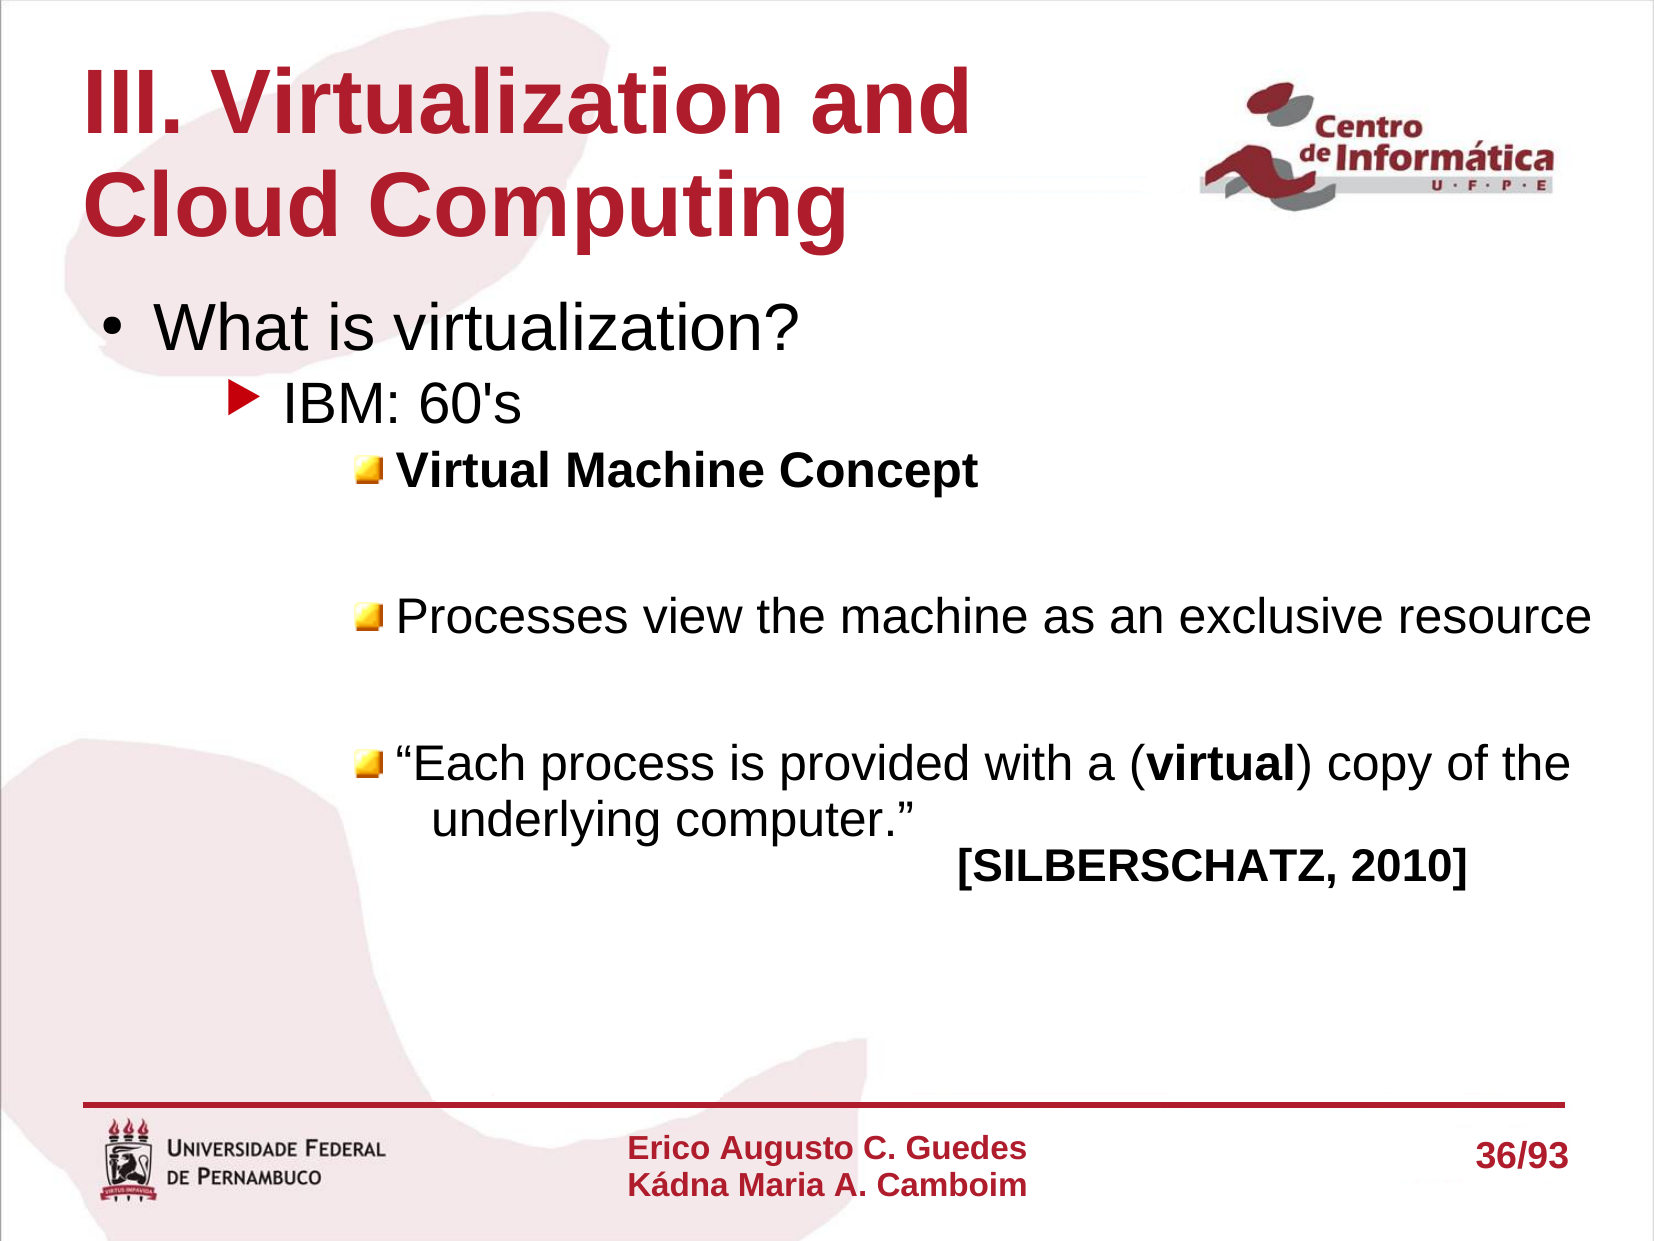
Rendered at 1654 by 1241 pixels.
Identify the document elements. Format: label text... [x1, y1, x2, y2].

text_box [SILBERSCHATZ, 2010] [942, 832, 1484, 907]
picture [0, 0, 1654, 1241]
list What is virtualization? IBM: 60's Virtual Machine Concept Processes view the machine as an exclusive resource “Each process is provided with a (virtual) copy of the underlying computer.” [82, 290, 1595, 1094]
title III. Virtualization and Cloud Computing [82, 34, 1571, 272]
